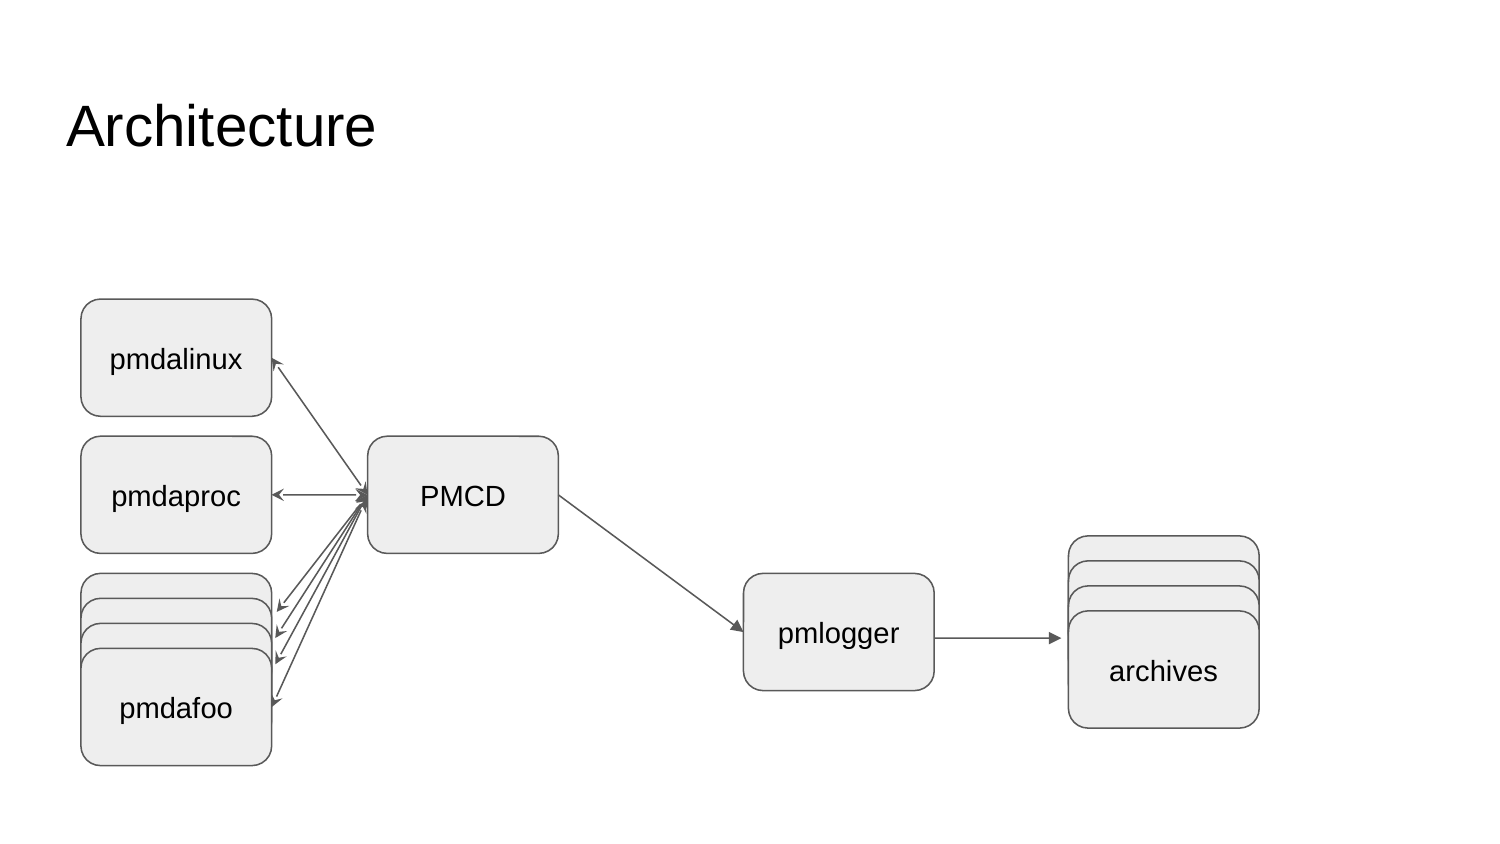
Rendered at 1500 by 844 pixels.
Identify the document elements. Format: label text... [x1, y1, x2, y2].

text_box pmdalinux [80, 299, 272, 417]
text_box [1068, 535, 1260, 629]
title Architecture [51, 72, 1449, 167]
text_box PMCD [367, 436, 559, 554]
text_box [80, 573, 272, 667]
text_box pmdafoo [80, 648, 272, 766]
text_box pmlogger [743, 573, 935, 691]
text_box pmdaproc [80, 436, 272, 554]
text_box archives [1068, 610, 1260, 729]
